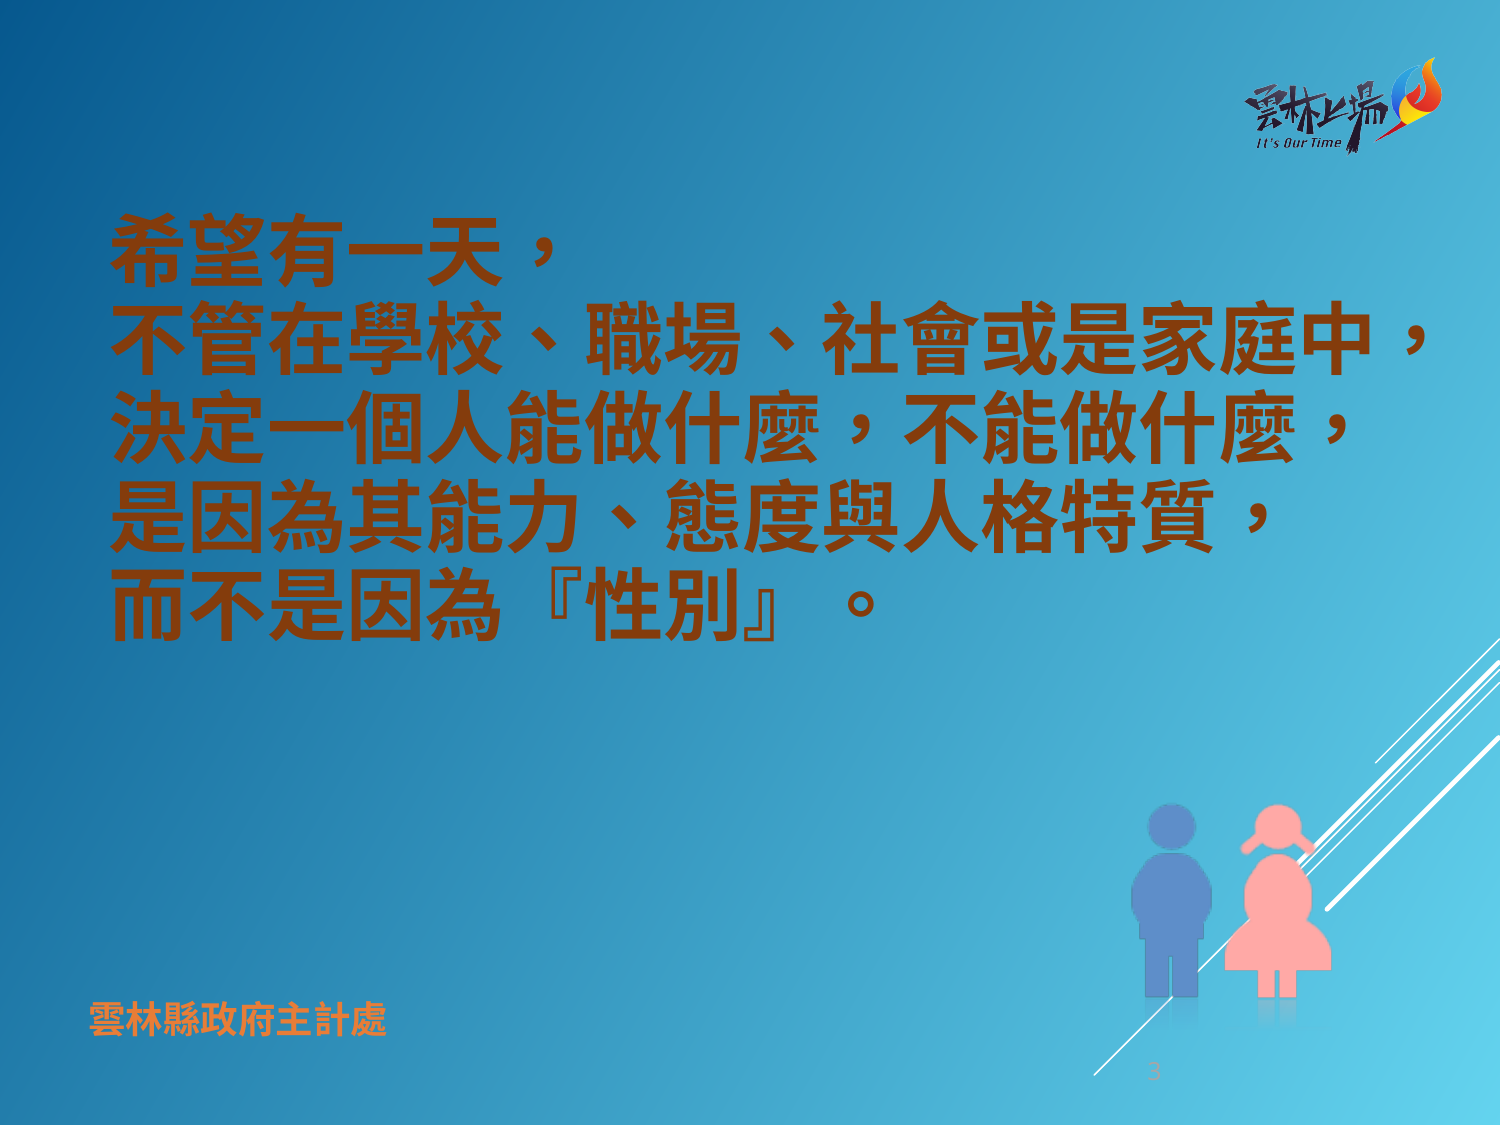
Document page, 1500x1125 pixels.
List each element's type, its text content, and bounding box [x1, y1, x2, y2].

list 希望有一天， 不管在學校、職場、社會或是家庭中， 決定一個人能做什麼，不能做什麼， 是因為其能力、態度與人格特質， 而不是因為『性別』。 [46, 75, 1422, 794]
text_box [1132, 1042, 1483, 1103]
picture [1049, 794, 1404, 1043]
text_box 雲林縣政府主計處 [73, 993, 825, 1050]
picture [1242, 52, 1444, 162]
